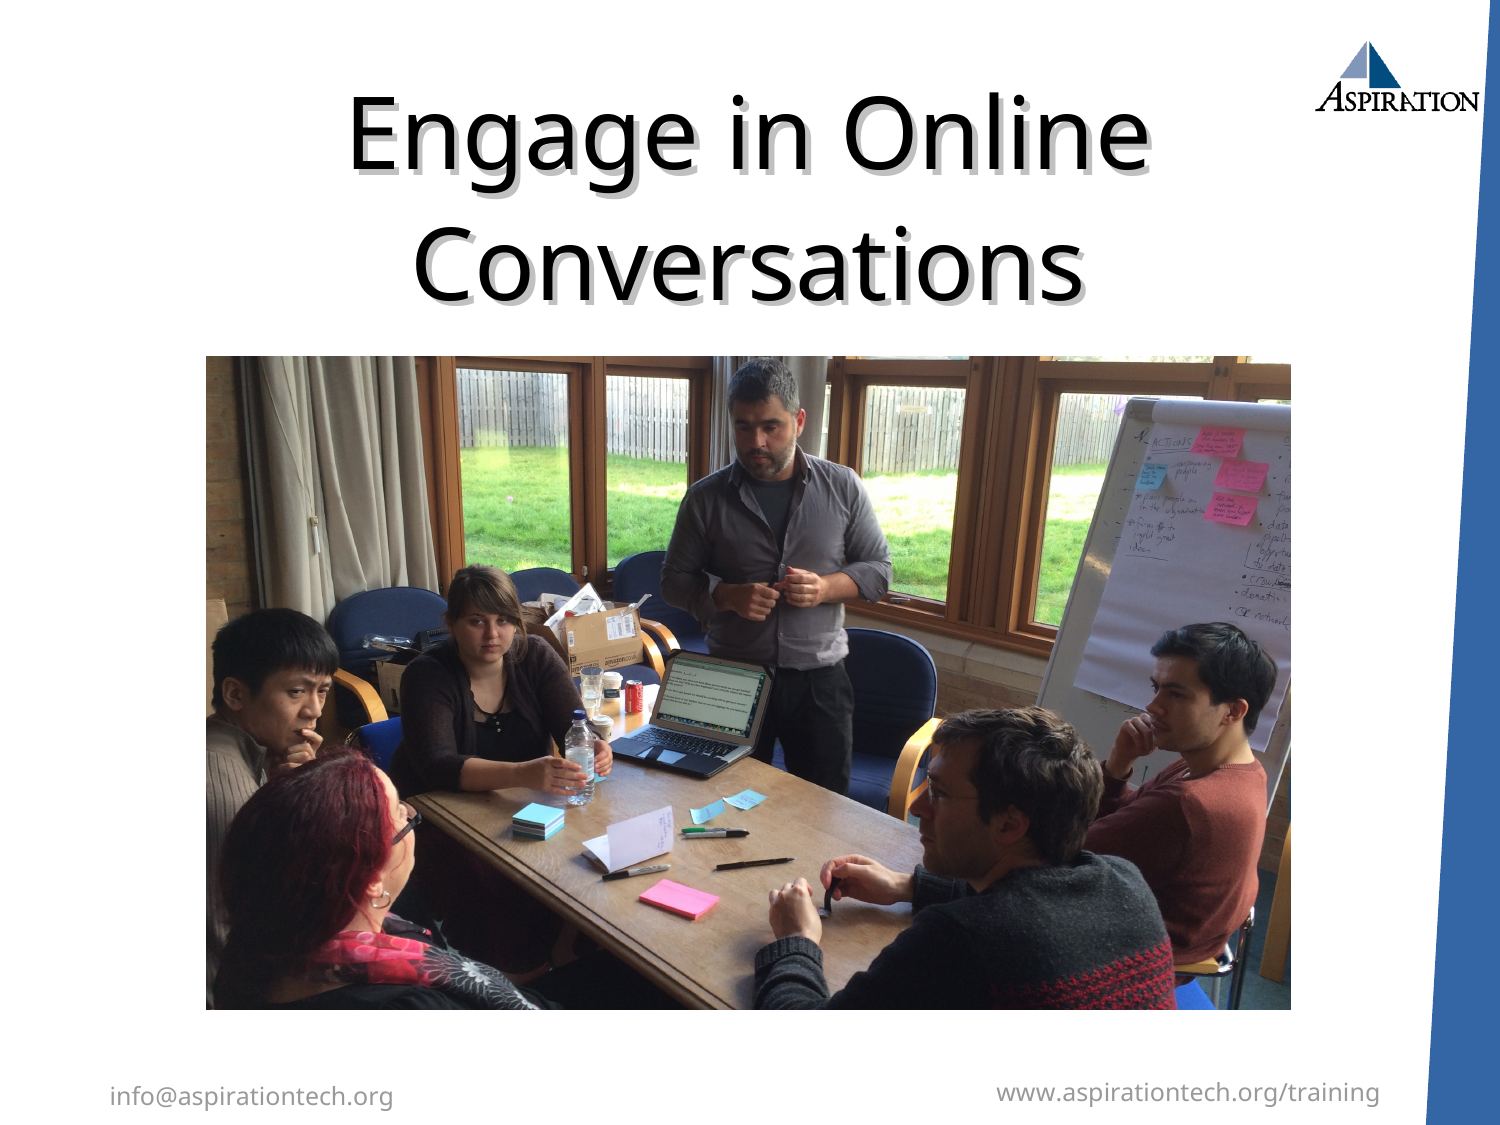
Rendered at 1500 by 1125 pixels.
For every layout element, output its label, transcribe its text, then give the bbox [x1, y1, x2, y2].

picture [206, 356, 1291, 1010]
picture [1315, 41, 1480, 120]
title Engage in Online Conversations [49, 59, 1448, 321]
